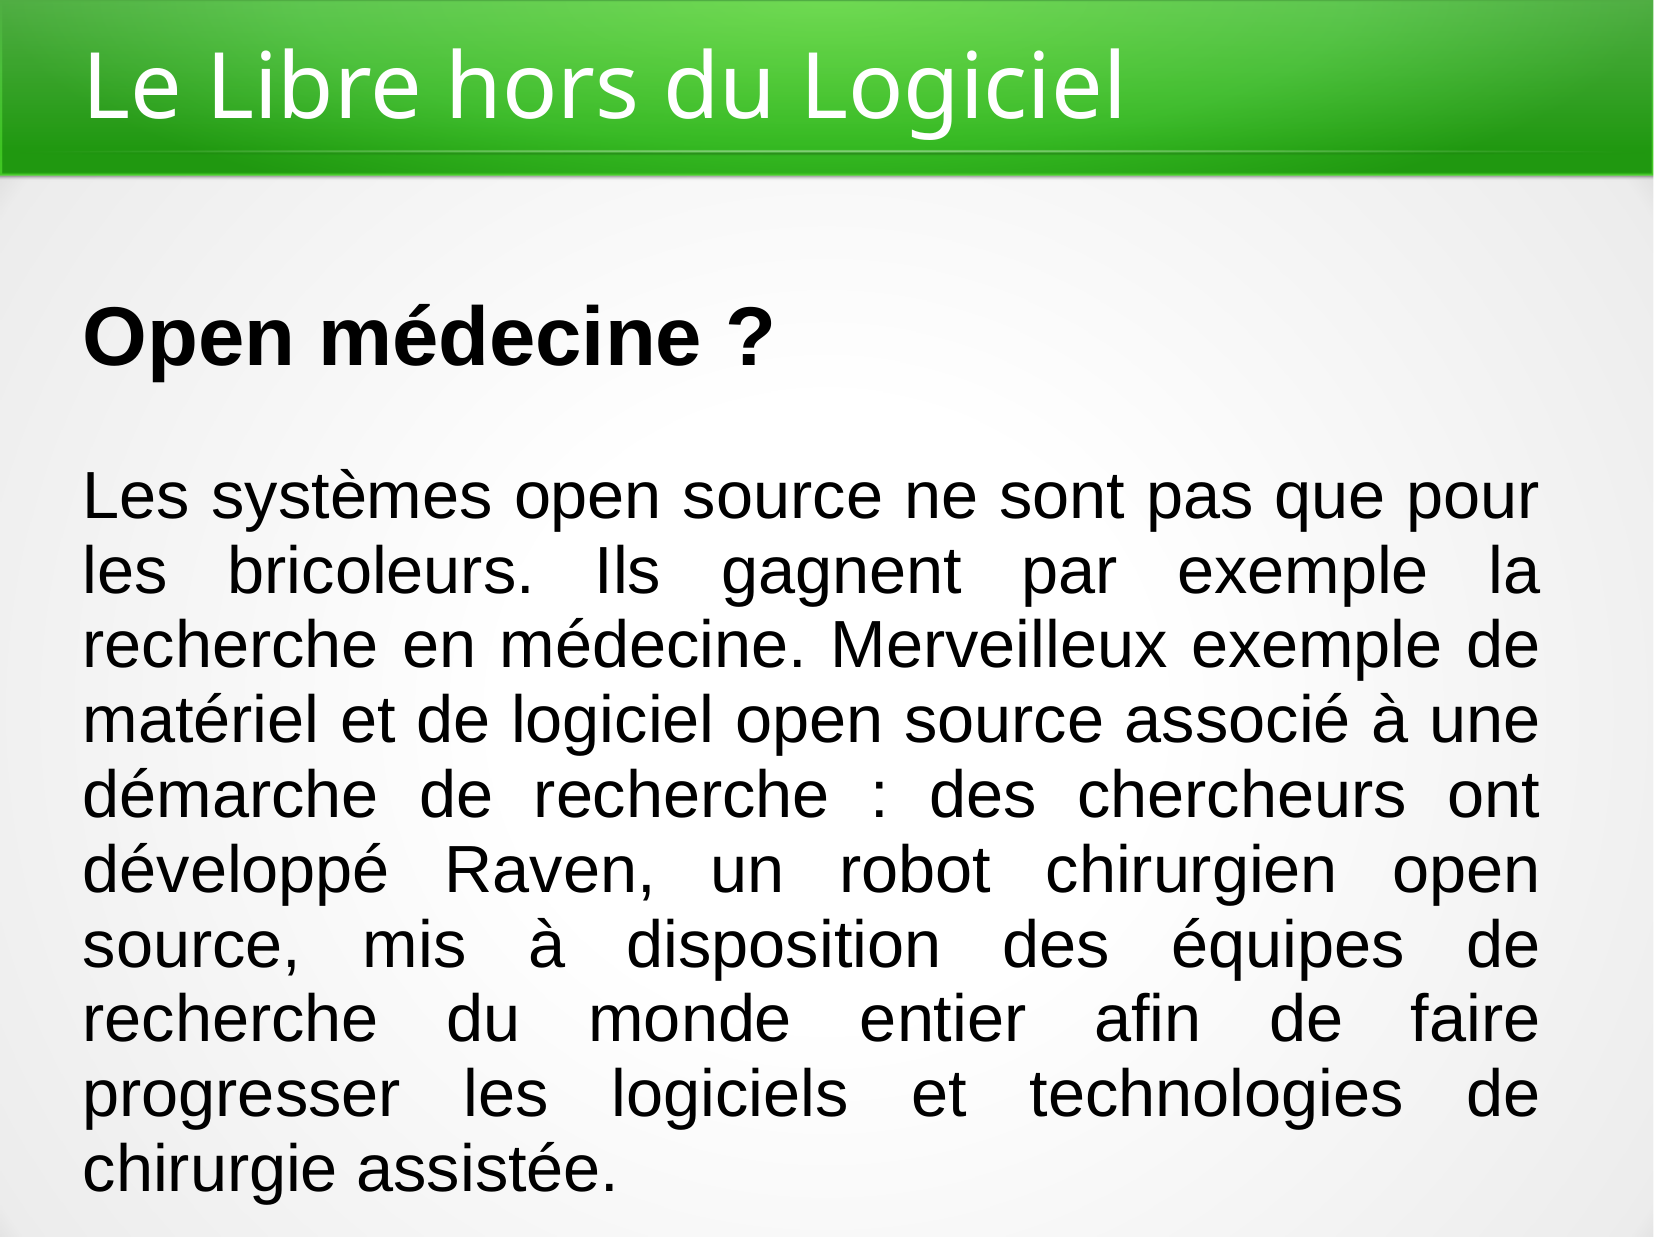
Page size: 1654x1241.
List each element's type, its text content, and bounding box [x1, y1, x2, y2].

picture [0, 0, 1654, 1237]
title Le Libre hors du Logiciel [82, 11, 1571, 154]
subtitle Open médecine ? Les systèmes open source ne sont pas que pour les bricoleurs. Ils gagnent par exemple la recherche en médecine. Merveilleux exemple de matériel et de logiciel open source associé à une démarche de recherche : des chercheurs ont développé Raven, un robot chirurgien open source, mis à disposition des équipes de recherche du monde entier afin de faire progresser les logiciels et technologies de chirurgie assistée. [82, 290, 1571, 1206]
